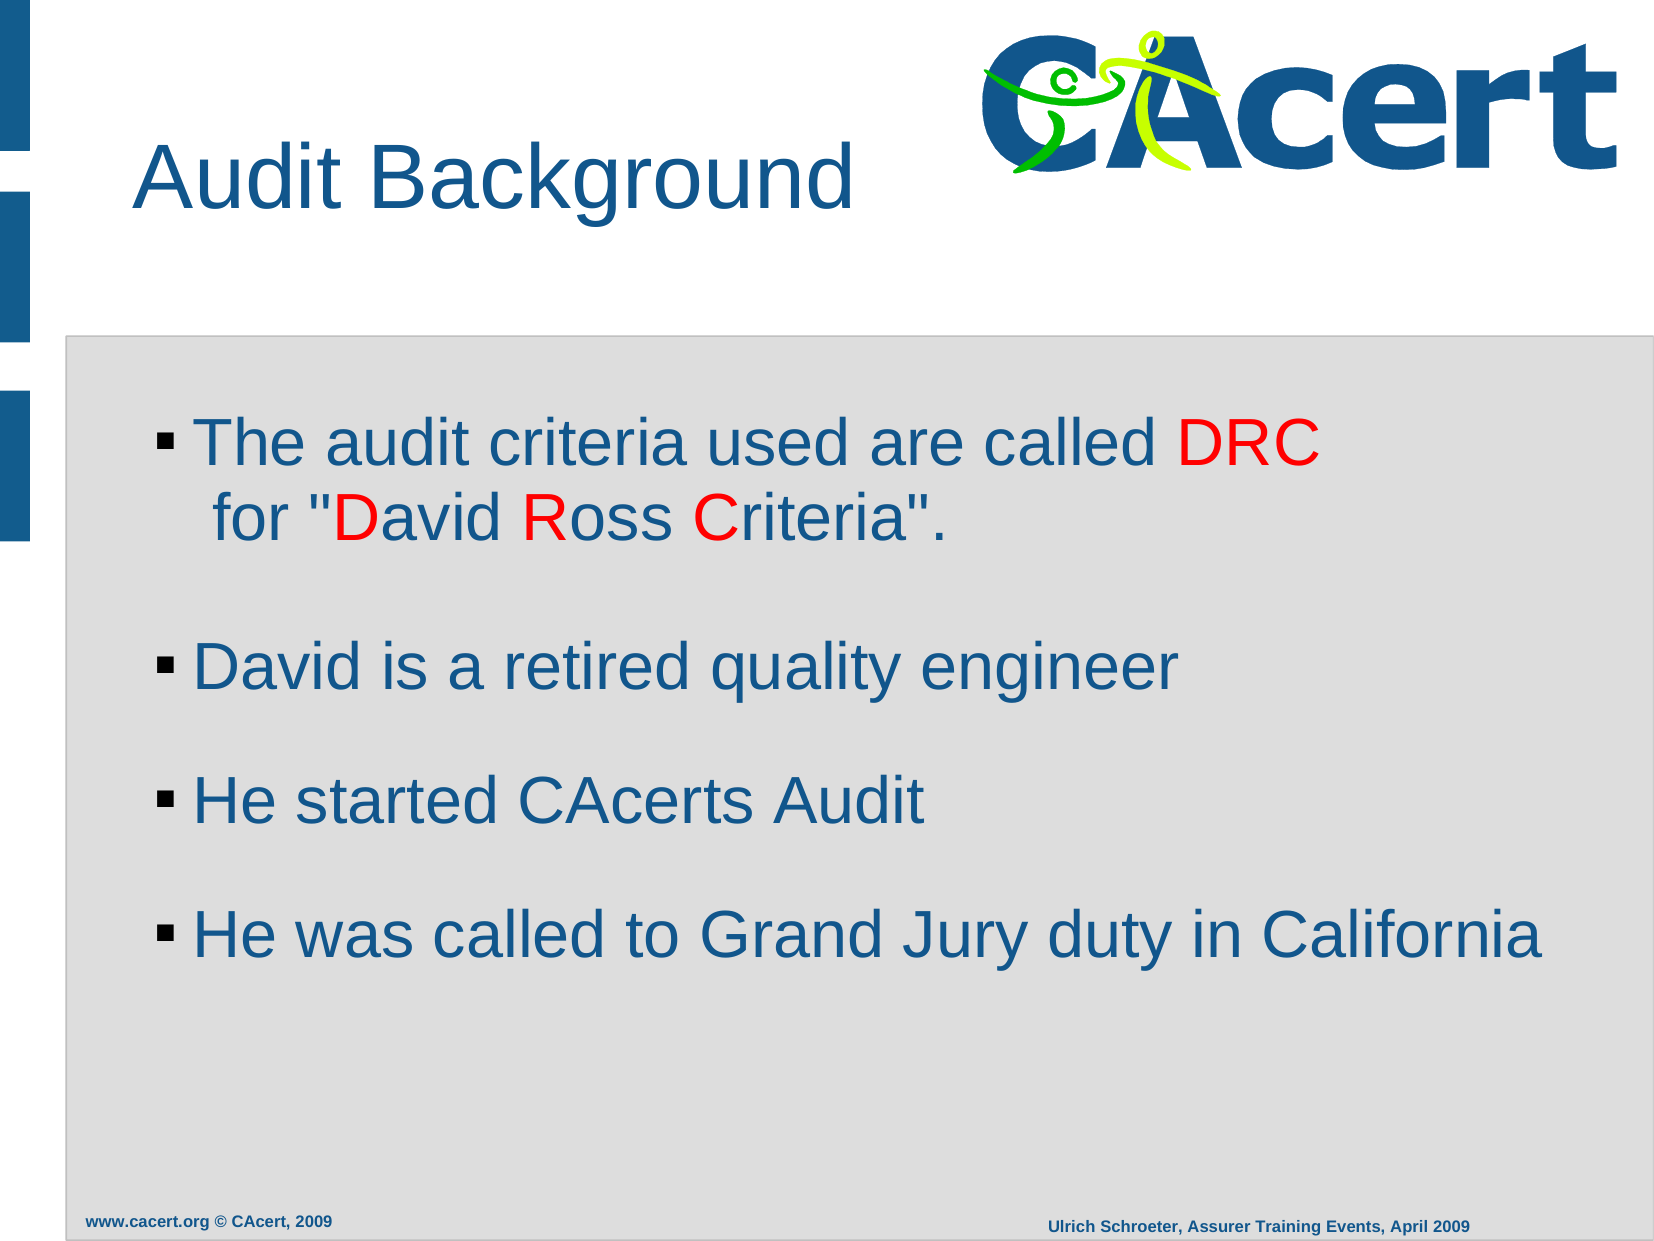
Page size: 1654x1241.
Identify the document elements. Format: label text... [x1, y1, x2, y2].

text_box Audit Background [118, 118, 873, 236]
text_box The audit criteria used are called DRC for "David Ross Criteria". David is a retired quality engineer He started CAcerts Audit He was called to Grand Jury duty in California [142, 397, 1560, 1054]
